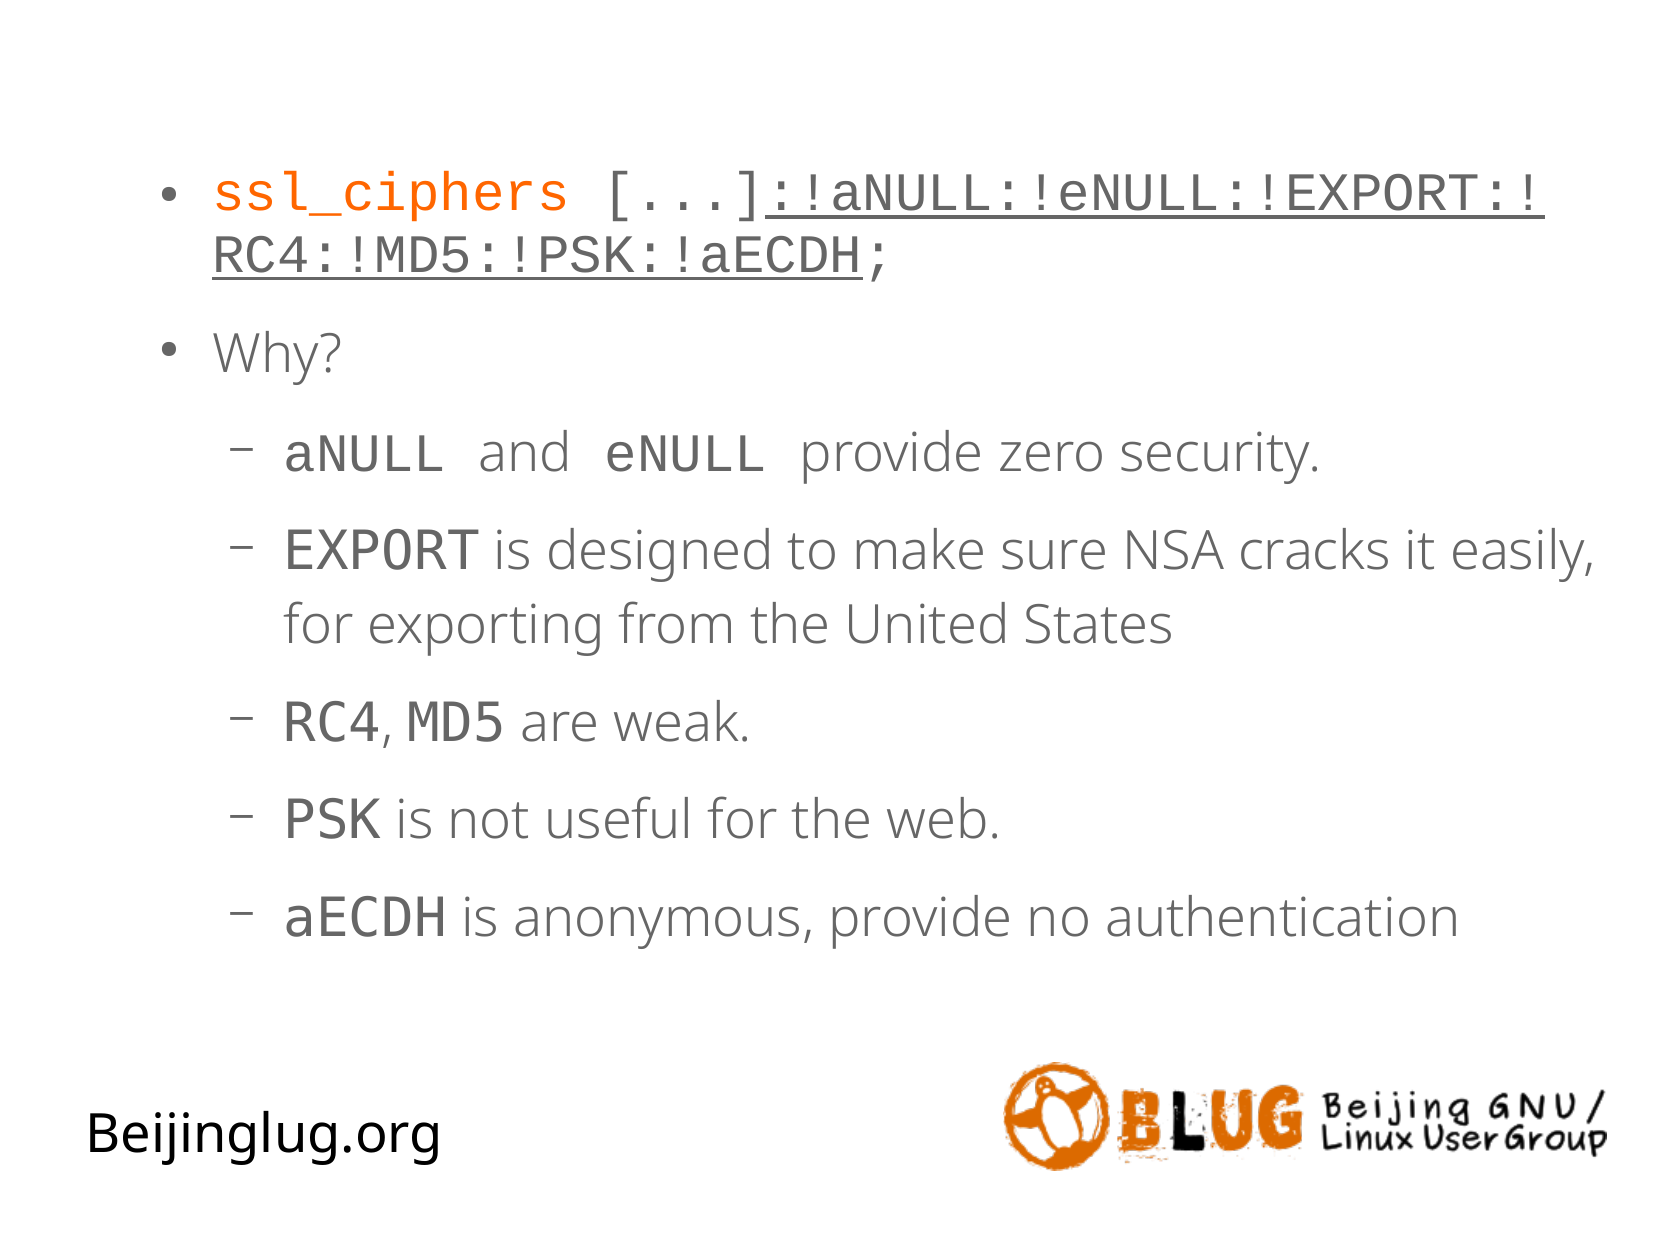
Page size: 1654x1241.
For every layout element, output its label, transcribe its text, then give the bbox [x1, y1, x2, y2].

picture [1003, 1107, 1607, 1171]
list ssl_ciphers [...]:!aNULL:!eNULL:!EXPORT:!RC4:!MD5:!PSK:!aECDH; Why? aNULL and eNULL provide zero security. EXPORT is designed to make sure NSA cracks it easily, for exporting from the United States RC4, MD5 are weak. PSK is not useful for the web. aECDH is anonymous, provide no authentication [141, 165, 1615, 1107]
